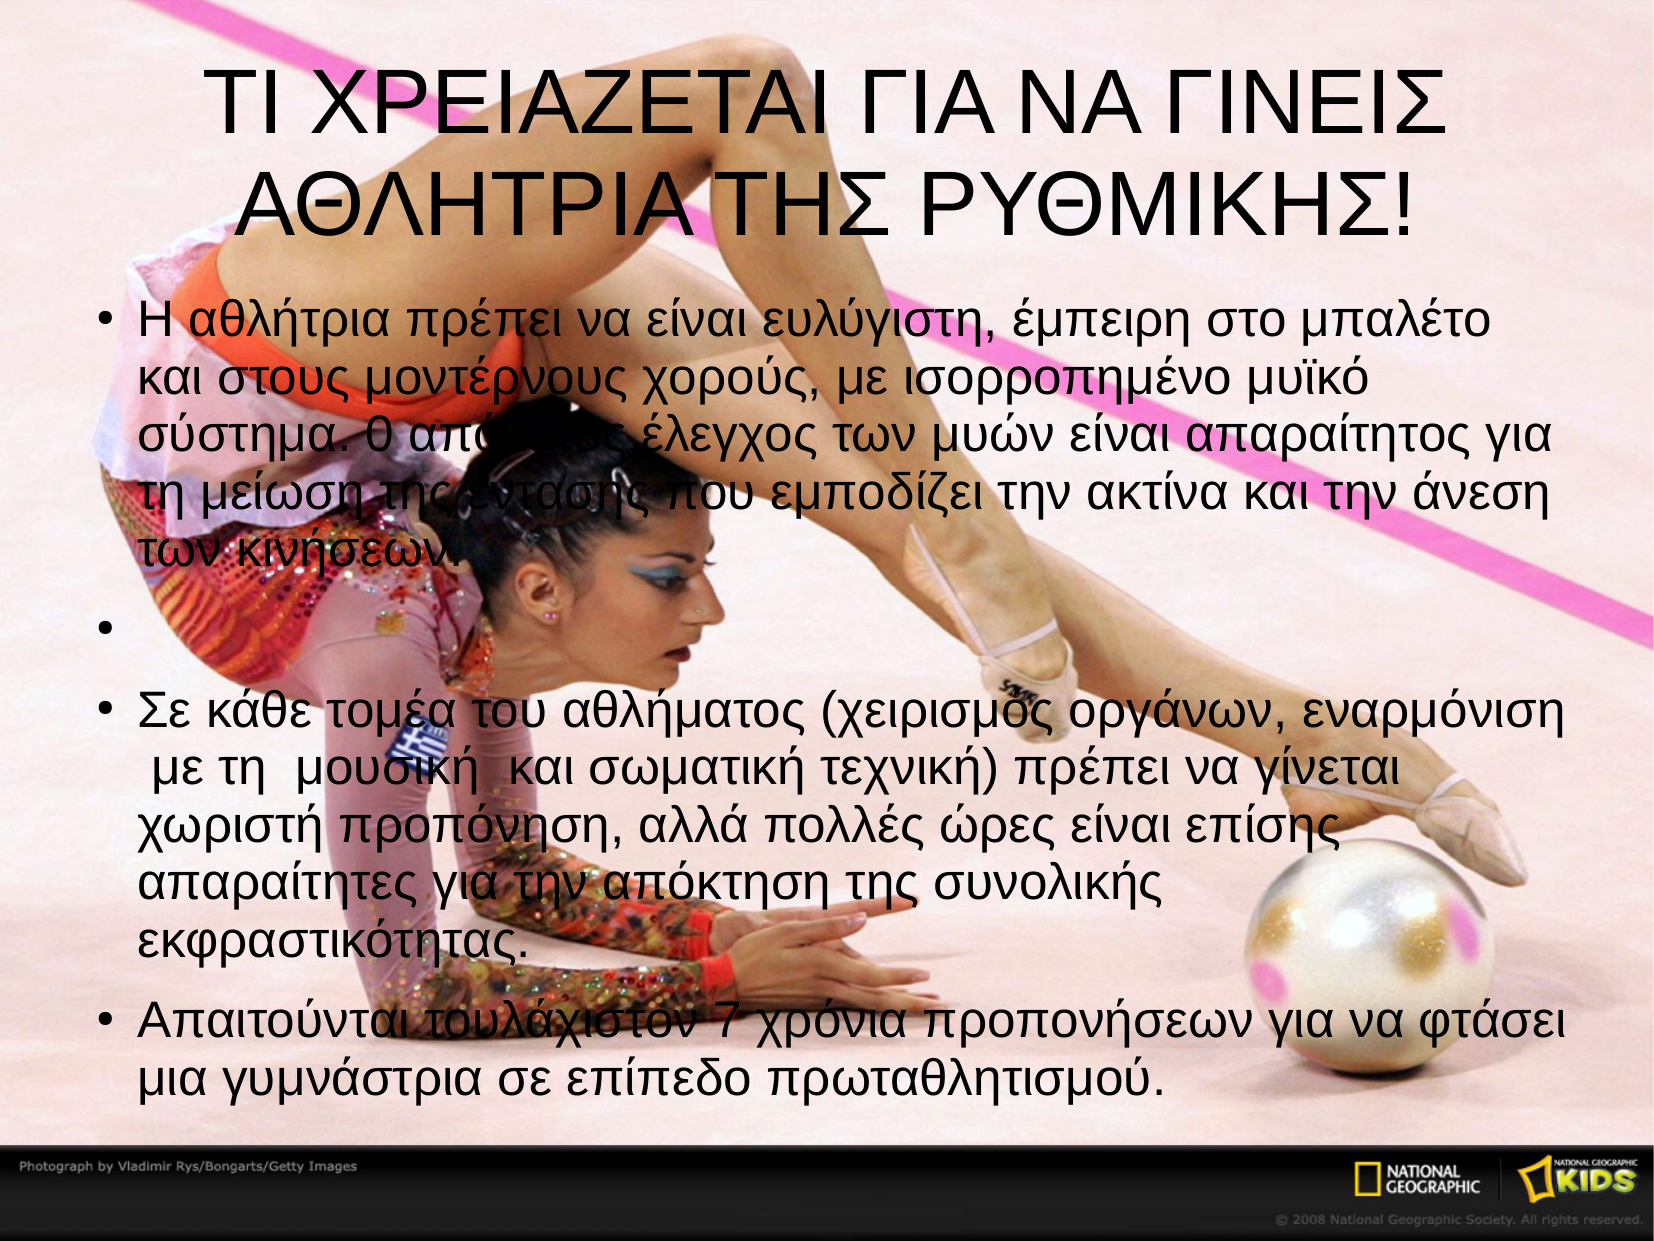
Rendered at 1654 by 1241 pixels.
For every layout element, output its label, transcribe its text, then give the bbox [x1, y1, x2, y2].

list Η αθλήτρια πρέπει να είναι ευλύγιστη, έμπειρη στο μπαλέτο και στους μοντέρνους χορούς, με ισορροπημένο μυϊκό σύστημα. 0 απόλυτος έλεγχος των μυών είναι απαραίτητος για τη μείωση της έντασης που εμποδίζει την ακτίνα και την άνεση των κινήσεων. Σε κάθε τομέα του αθλήματος (χειρισμός οργάνων, εναρμόνιση με τη μουσική και σωματική τεχνική) πρέπει να γίνεται χωριστή προπόνηση, αλλά πολλές ώρες είναι επίσης απαραίτητες για την απόκτηση της συνολικής εκφραστικότητας. Απαιτούνται τουλάχιστον 7 χρόνια προπονήσεων για να φτάσει μια γυμνάστρια σε επίπεδο πρωταθλητισμού. [82, 290, 1571, 1109]
title ΤΙ ΧΡΕΙΑΖΕΤΑΙ ΓΙΑ ΝΑ ΓΙΝΕΙΣ ΑΘΛΗΤΡΙΑ ΤΗΣ ΡΥΘΜΙΚΗΣ! [82, 49, 1571, 257]
picture [0, 0, 1654, 1241]
